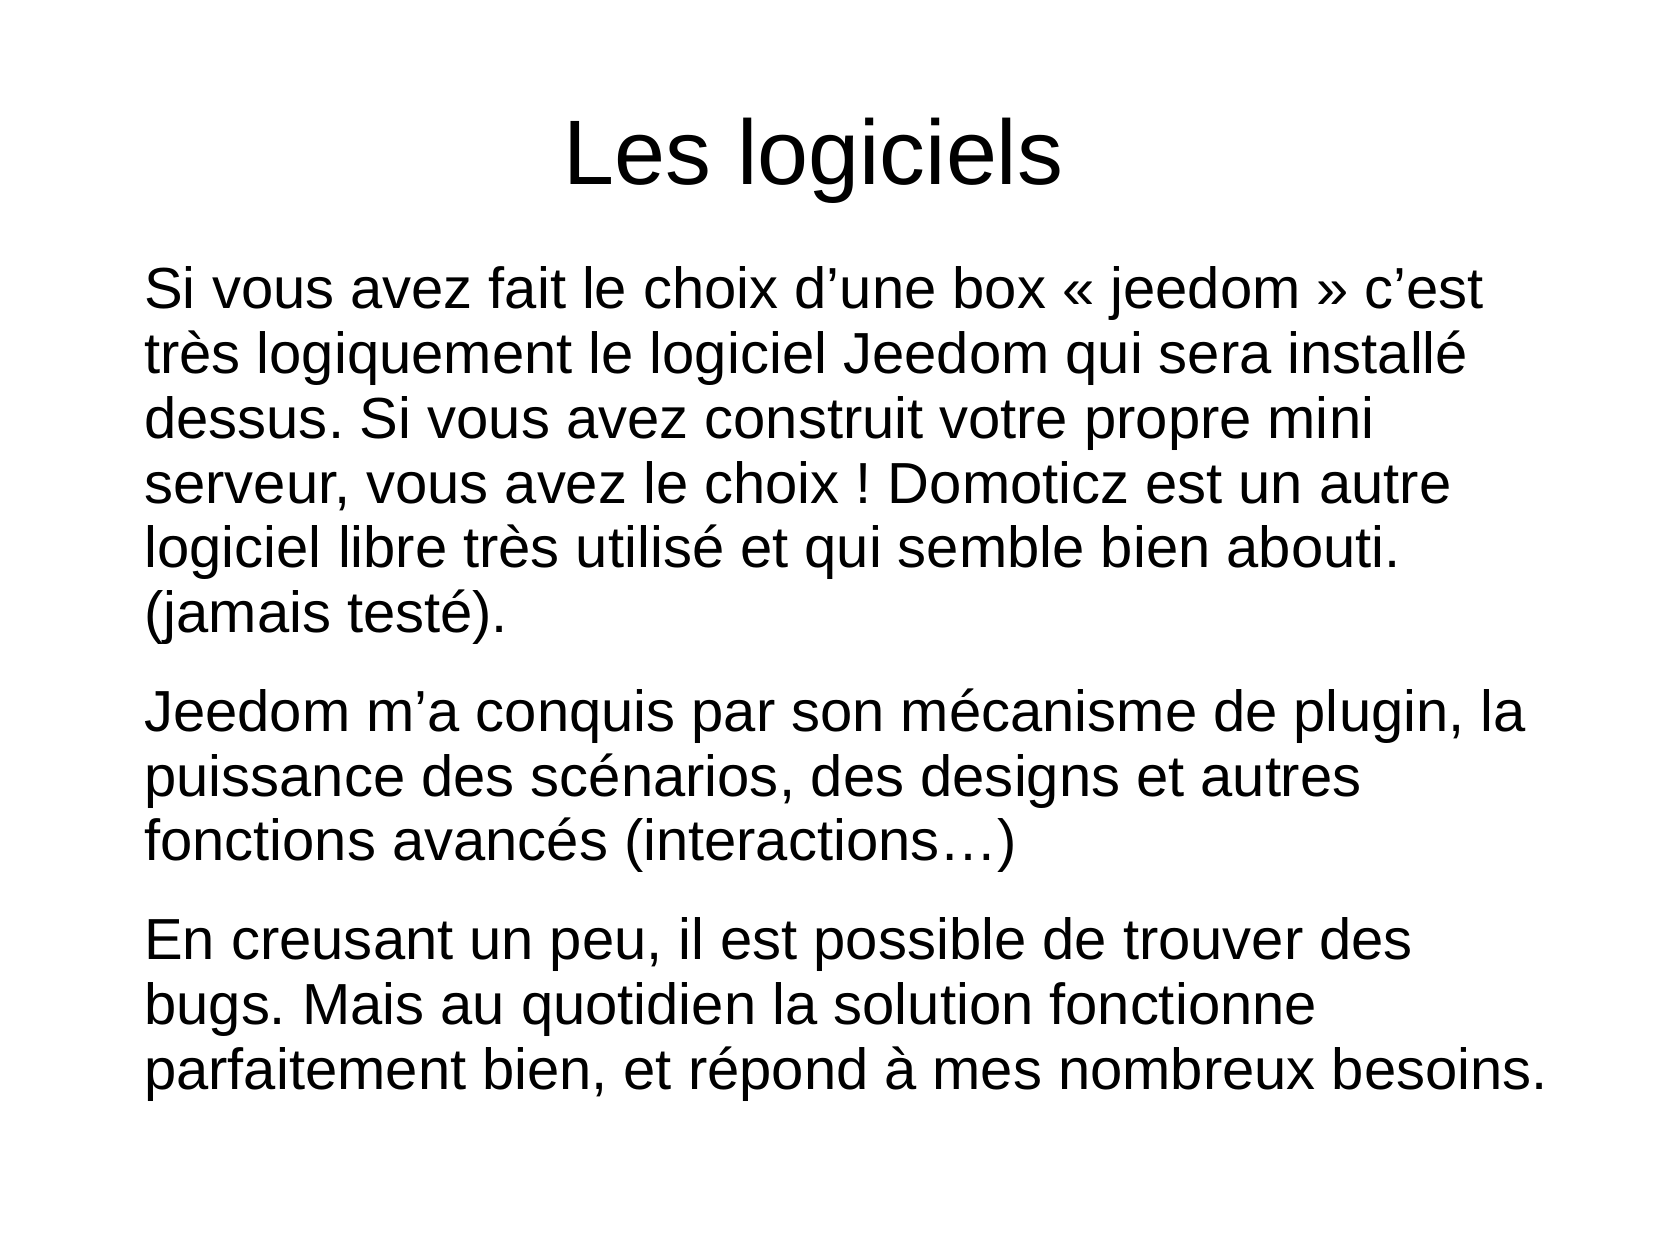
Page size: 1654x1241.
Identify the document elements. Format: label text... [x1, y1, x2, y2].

title Les logiciels [82, 49, 1571, 256]
list Si vous avez fait le choix d’une box « jeedom » c’est très logiquement le logiciel Jeedom qui sera installé dessus. Si vous avez construit votre propre mini serveur, vous avez le choix ! Domoticz est un autre logiciel libre très utilisé et qui semble bien abouti. (jamais testé). Jeedom m’a conquis par son mécanisme de plugin, la puissance des scénarios, des designs et autres fonctions avancés (interactions…) En creusant un peu, il est possible de trouver des bugs. Mais au quotidien la solution fonctionne parfaitement bien, et répond à mes nombreux besoins. [82, 256, 1571, 1158]
